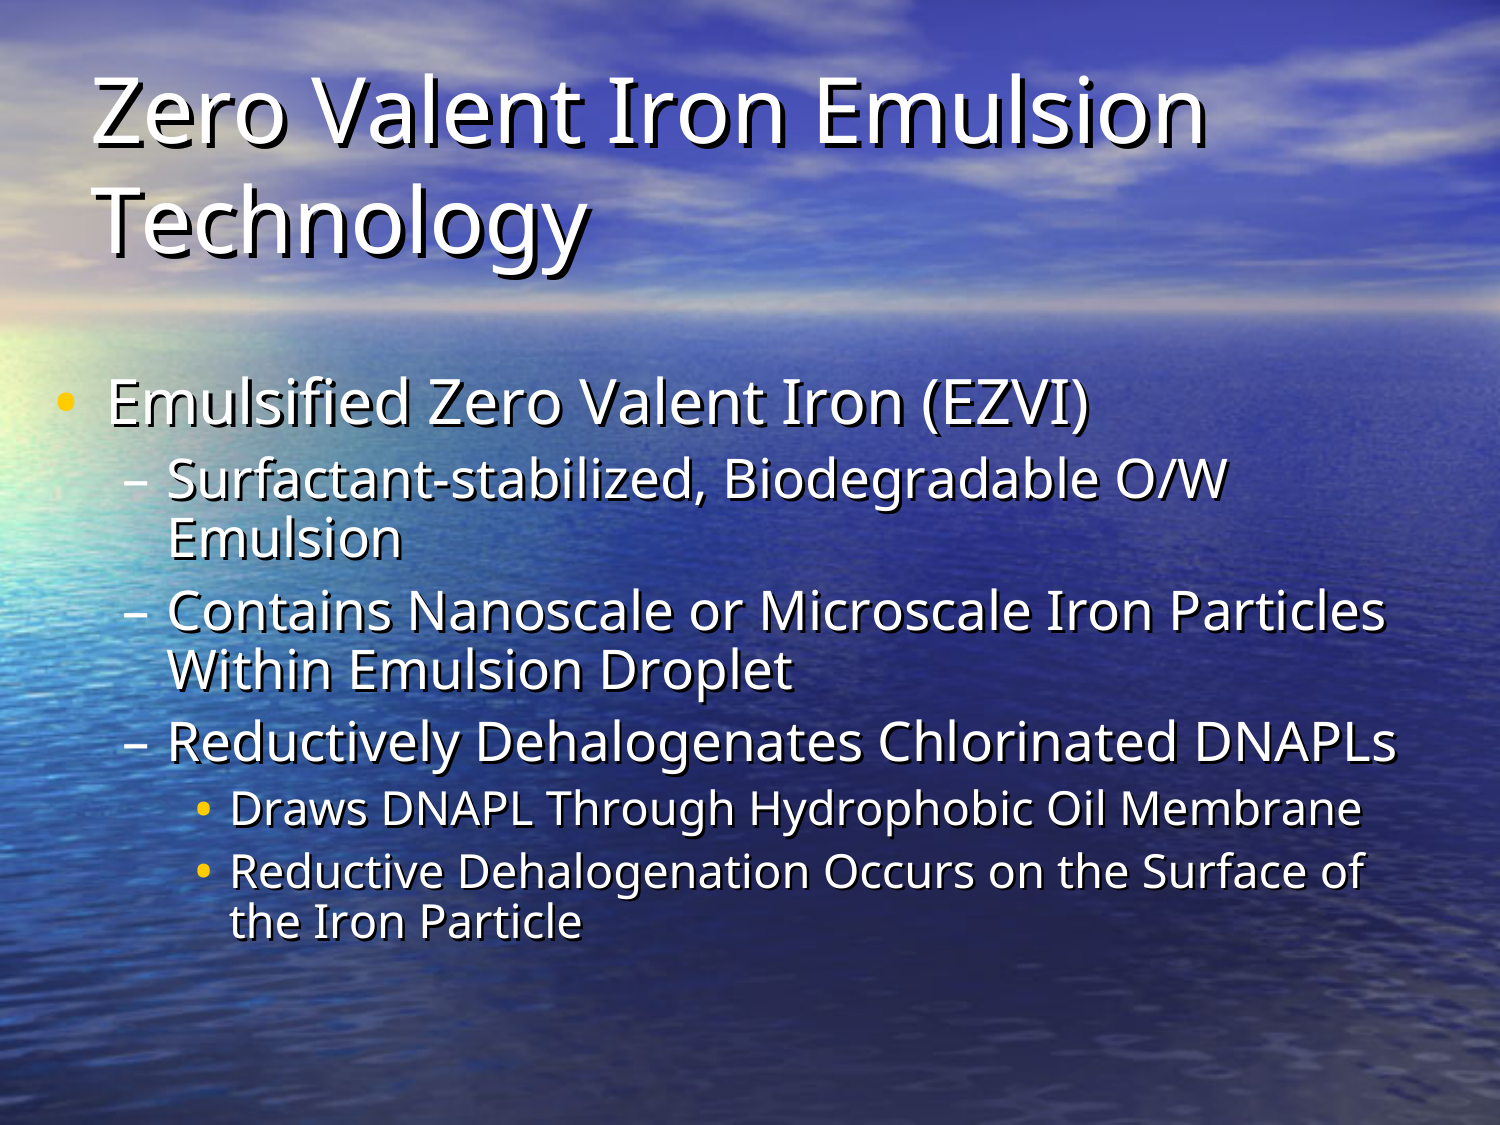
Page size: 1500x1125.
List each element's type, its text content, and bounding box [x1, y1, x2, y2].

title Zero Valent Iron Emulsion Technology [75, 43, 1426, 279]
list Emulsified Zero Valent Iron (EZVI) Surfactant-stabilized, Biodegradable O/W Emulsion Contains Nanoscale or Microscale Iron Particles Within Emulsion Droplet Reductively Dehalogenates Chlorinated DNAPLs Draws DNAPL Through Hydrophobic Oil Membrane Reductive Dehalogenation Occurs on the Surface of the Iron Particle [37, 362, 1425, 1038]
picture [0, 0, 1500, 1125]
